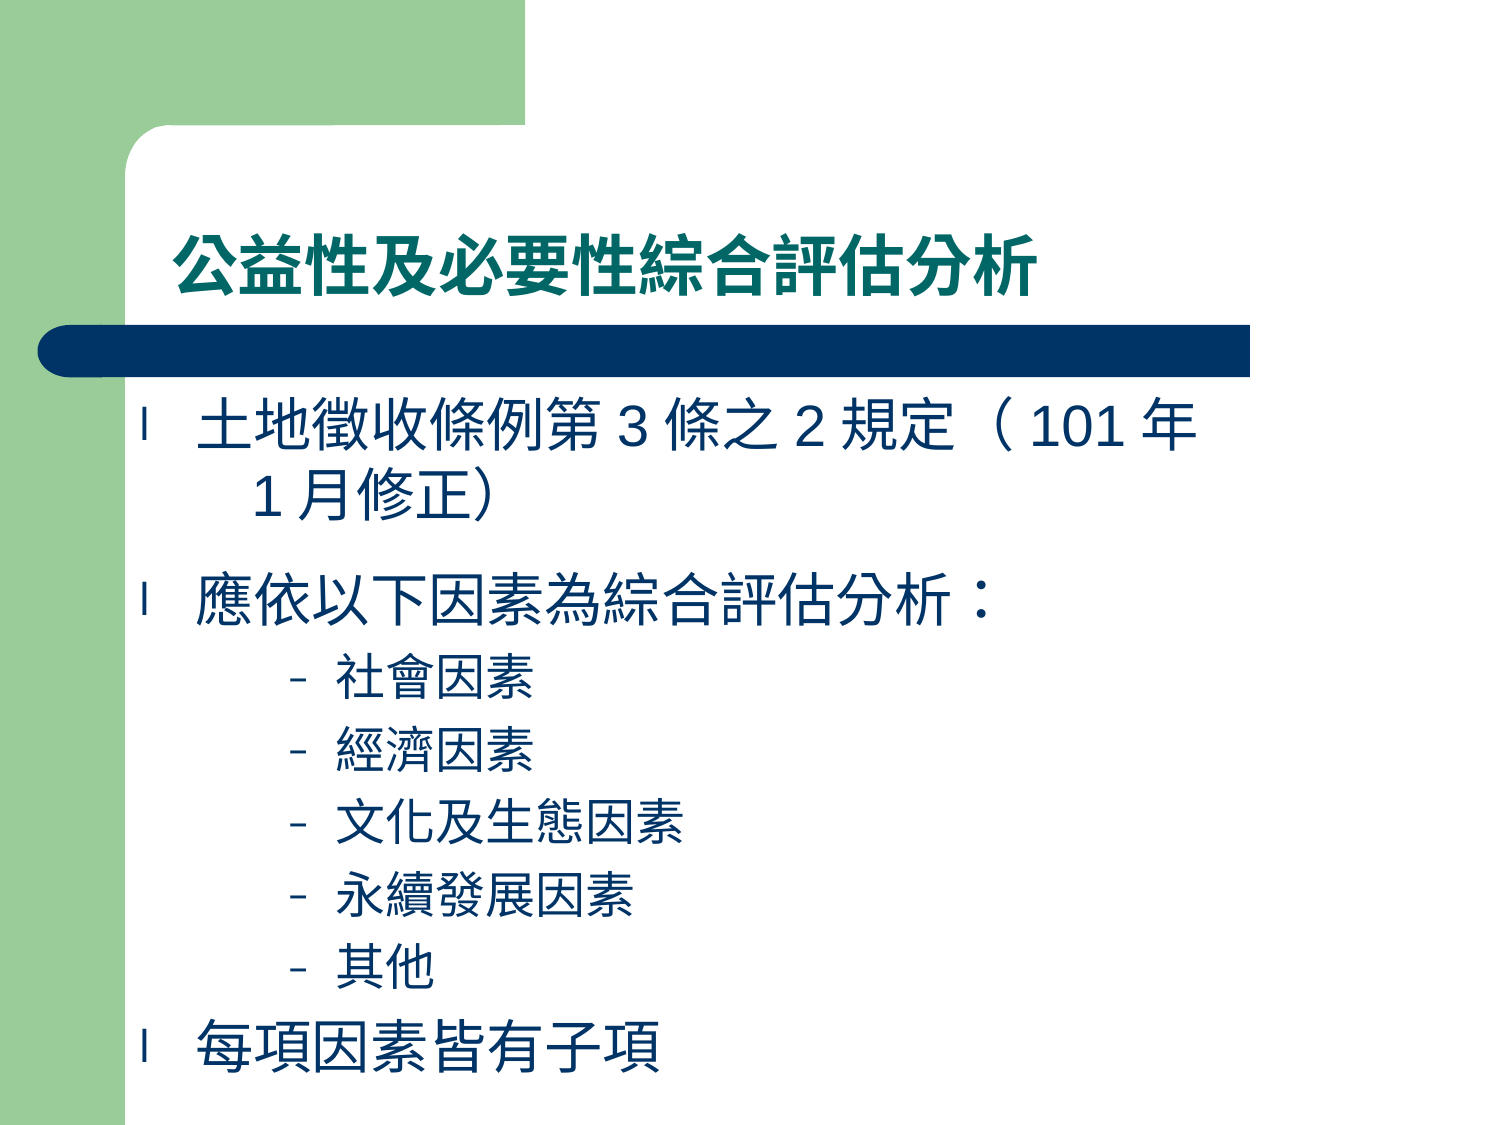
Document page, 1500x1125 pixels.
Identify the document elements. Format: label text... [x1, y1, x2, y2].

list 土地徵收條例第3條之2規定（101年1月修正） 應依以下因素為綜合評估分析： 社會因素 經濟因素 文化及生態因素 永續發展因素 其他 每項因素皆有子項 [123, 380, 1247, 1125]
title 公益性及必要性綜合評估分析 [156, 134, 1406, 313]
